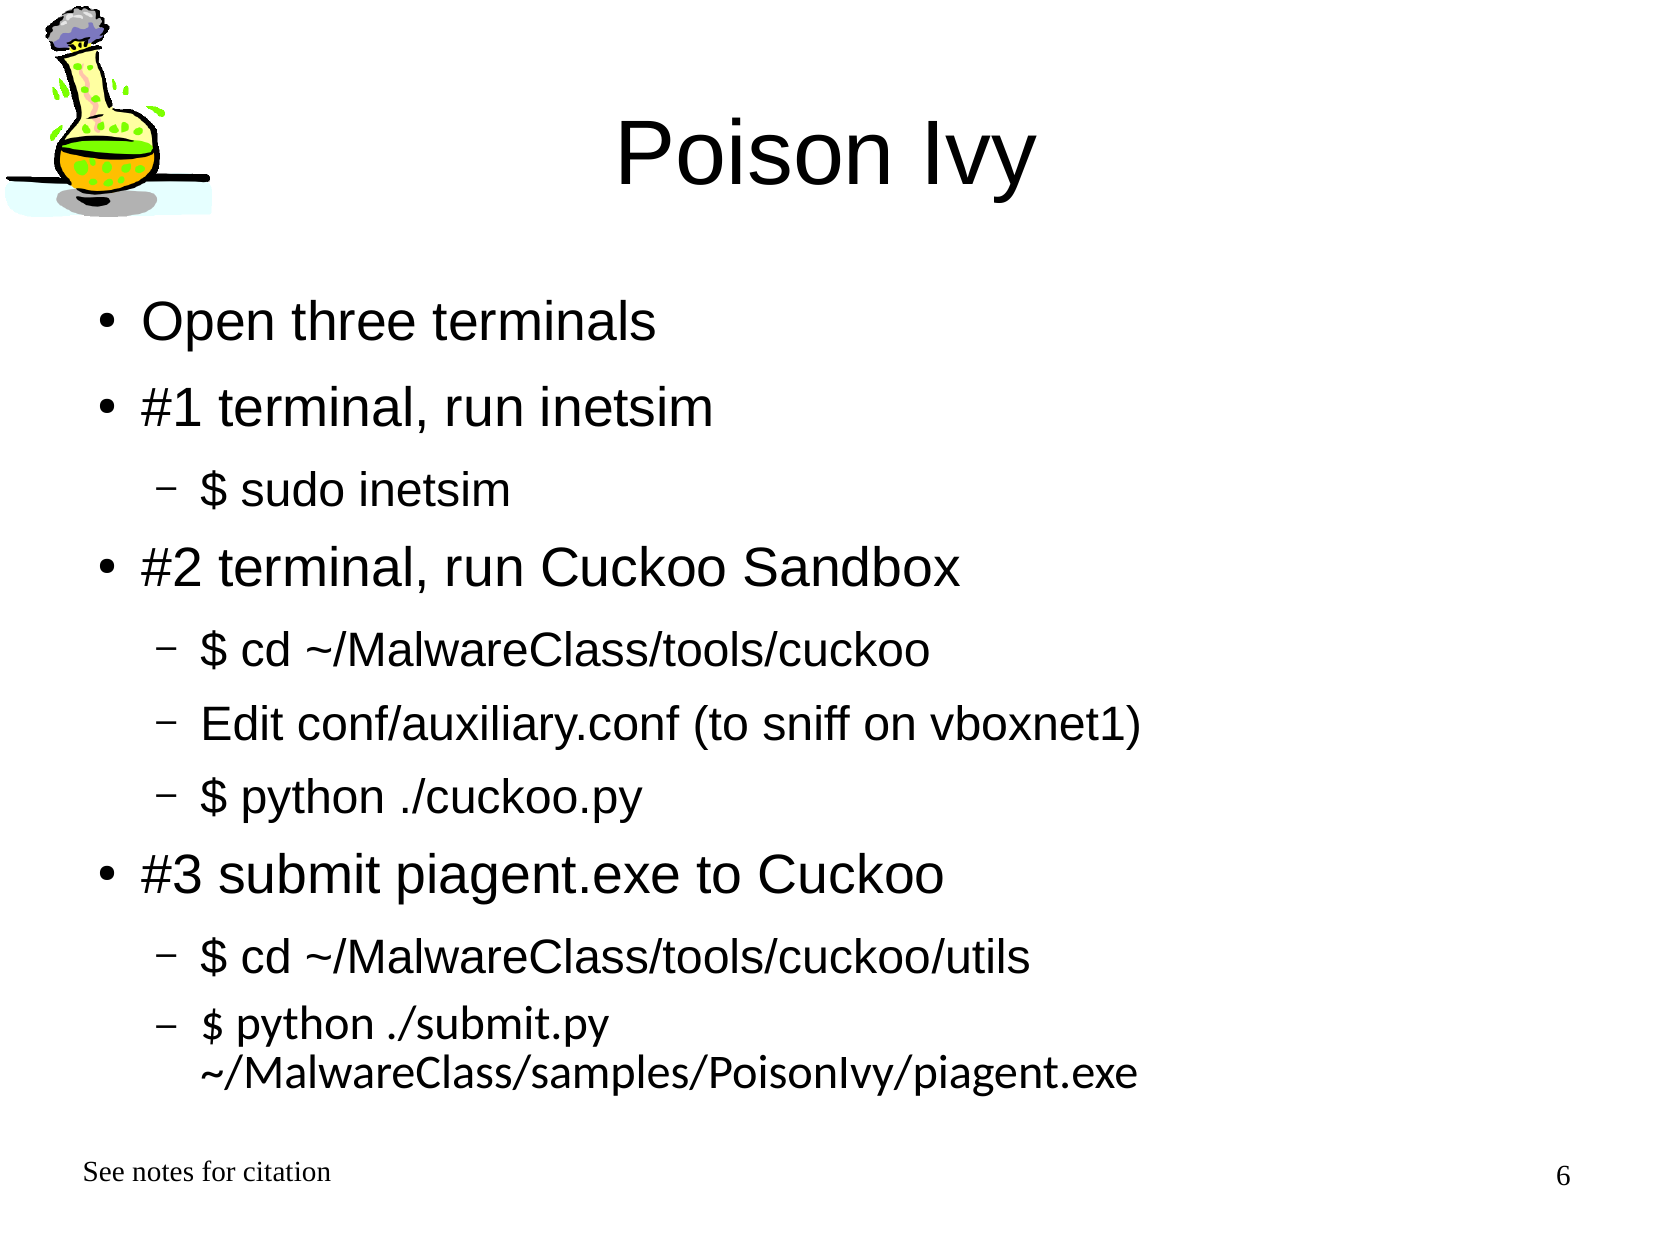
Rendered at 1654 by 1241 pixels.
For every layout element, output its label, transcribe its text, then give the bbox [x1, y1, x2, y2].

list Open three terminals #1 terminal, run inetsim $ sudo inetsim #2 terminal, run Cuckoo Sandbox $ cd ~/MalwareClass/tools/cuckoo Edit conf/auxiliary.conf (to sniff on vboxnet1) $ python ./cuckoo.py #3 submit piagent.exe to Cuckoo $ cd ~/MalwareClass/tools/cuckoo/utils $ python ./submit.py ~/MalwareClass/samples/PoisonIvy/piagent.exe [82, 290, 1576, 1111]
title Poison Ivy [82, 49, 1571, 257]
picture [5, 6, 212, 217]
